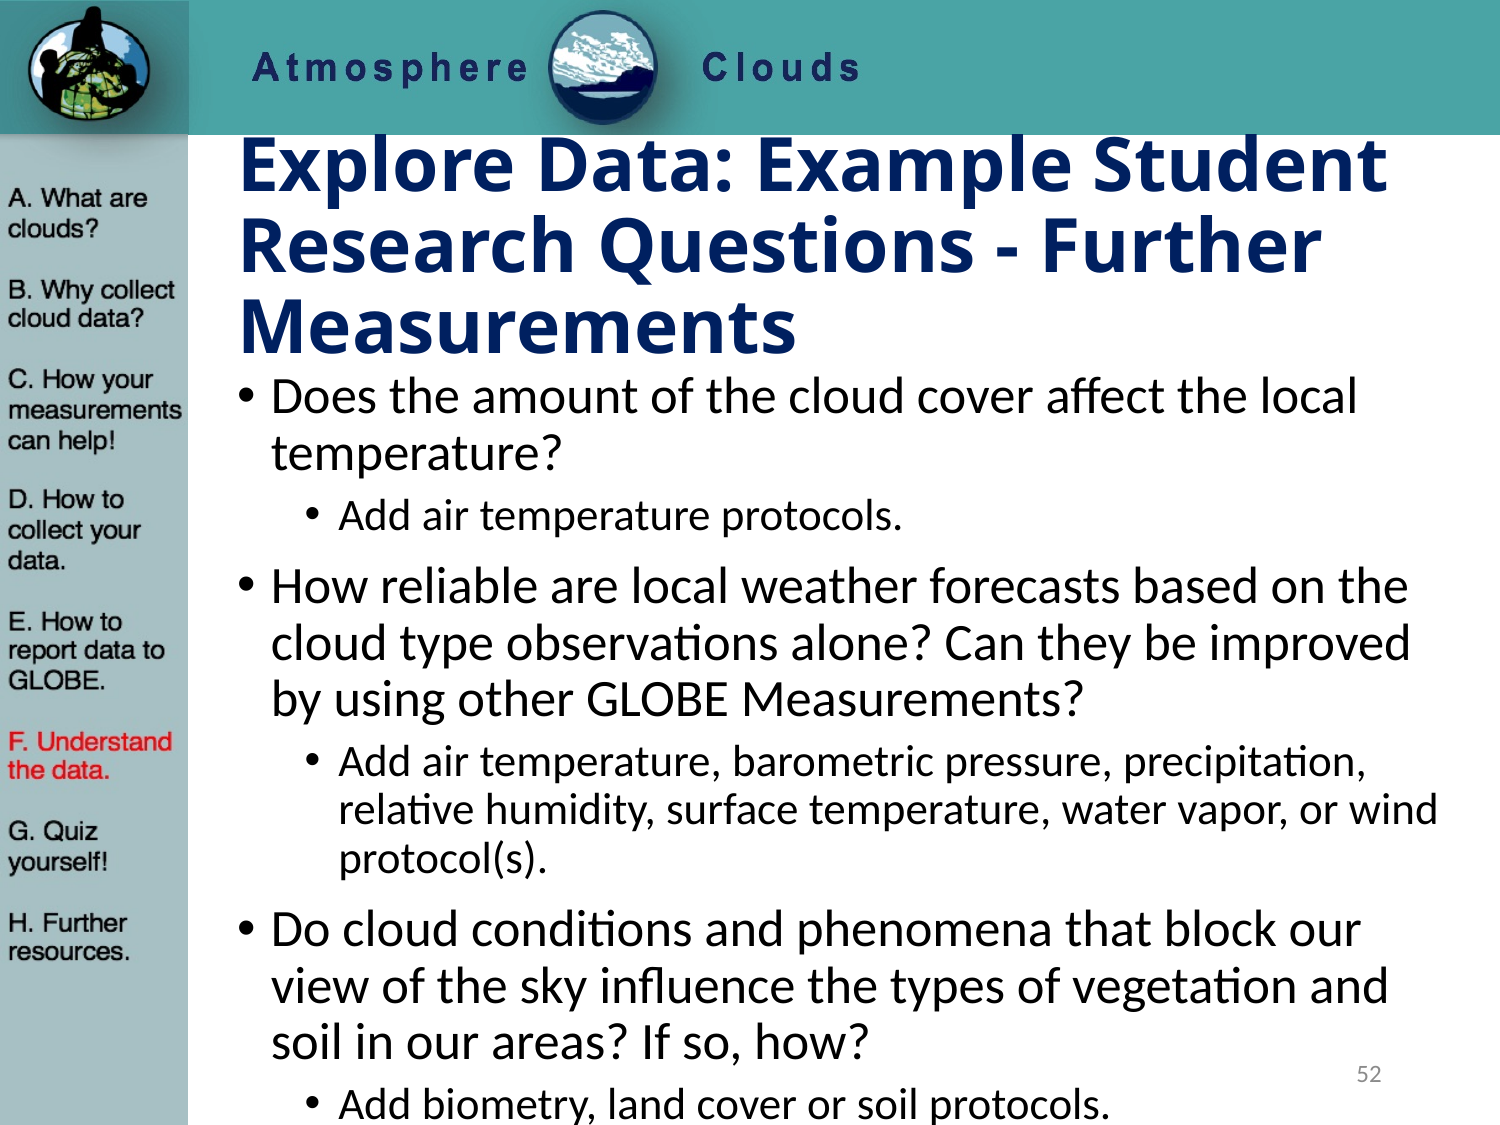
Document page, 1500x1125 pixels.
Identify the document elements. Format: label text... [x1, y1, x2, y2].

list Does the amount of the cloud cover affect the local temperature? Add air temperature protocols. How reliable are local weather forecasts based on the cloud type observations alone? Can they be improved by using other GLOBE Measurements? Add air temperature, barometric pressure, precipitation, relative humidity, surface temperature, water vapor, or wind protocol(s). Do cloud conditions and phenomena that block our view of the sky influence the types of vegetation and soil in our areas? If so, how? Add biometry, land cover or soil protocols. [222, 361, 1459, 1125]
picture [0, 0, 1500, 1125]
title Explore Data: Example Student Research Questions - Further Measurements [222, 175, 1480, 321]
